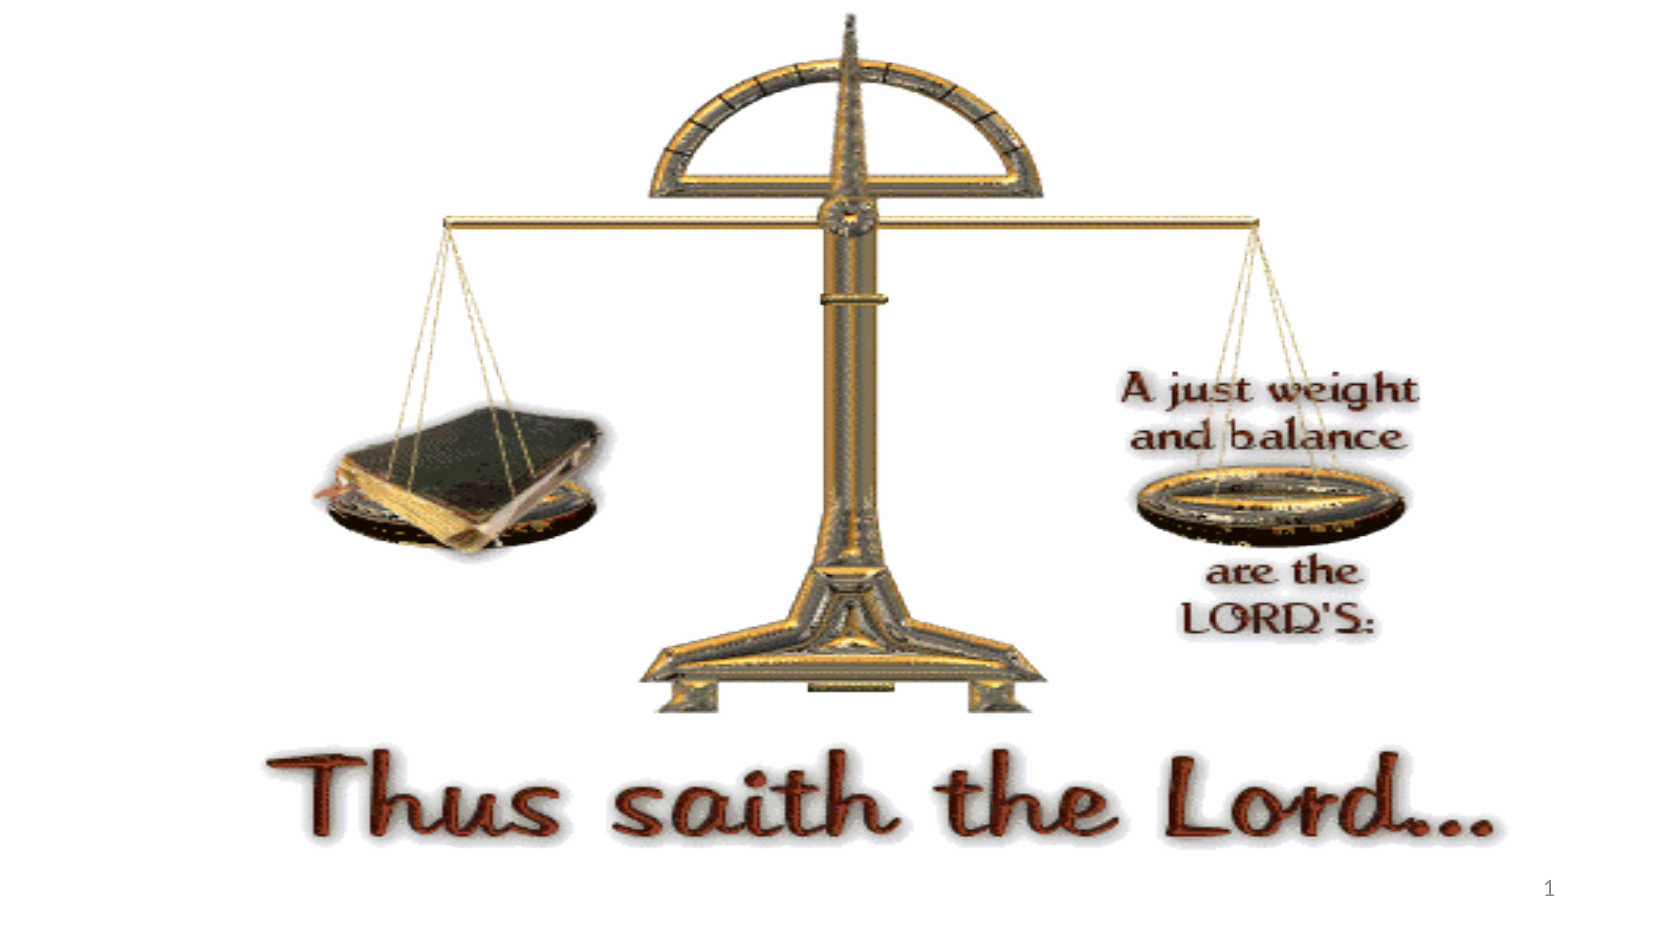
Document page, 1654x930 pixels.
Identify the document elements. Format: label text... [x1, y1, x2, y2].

picture [0, 0, 1654, 930]
slide_number <number> [1184, 861, 1571, 912]
